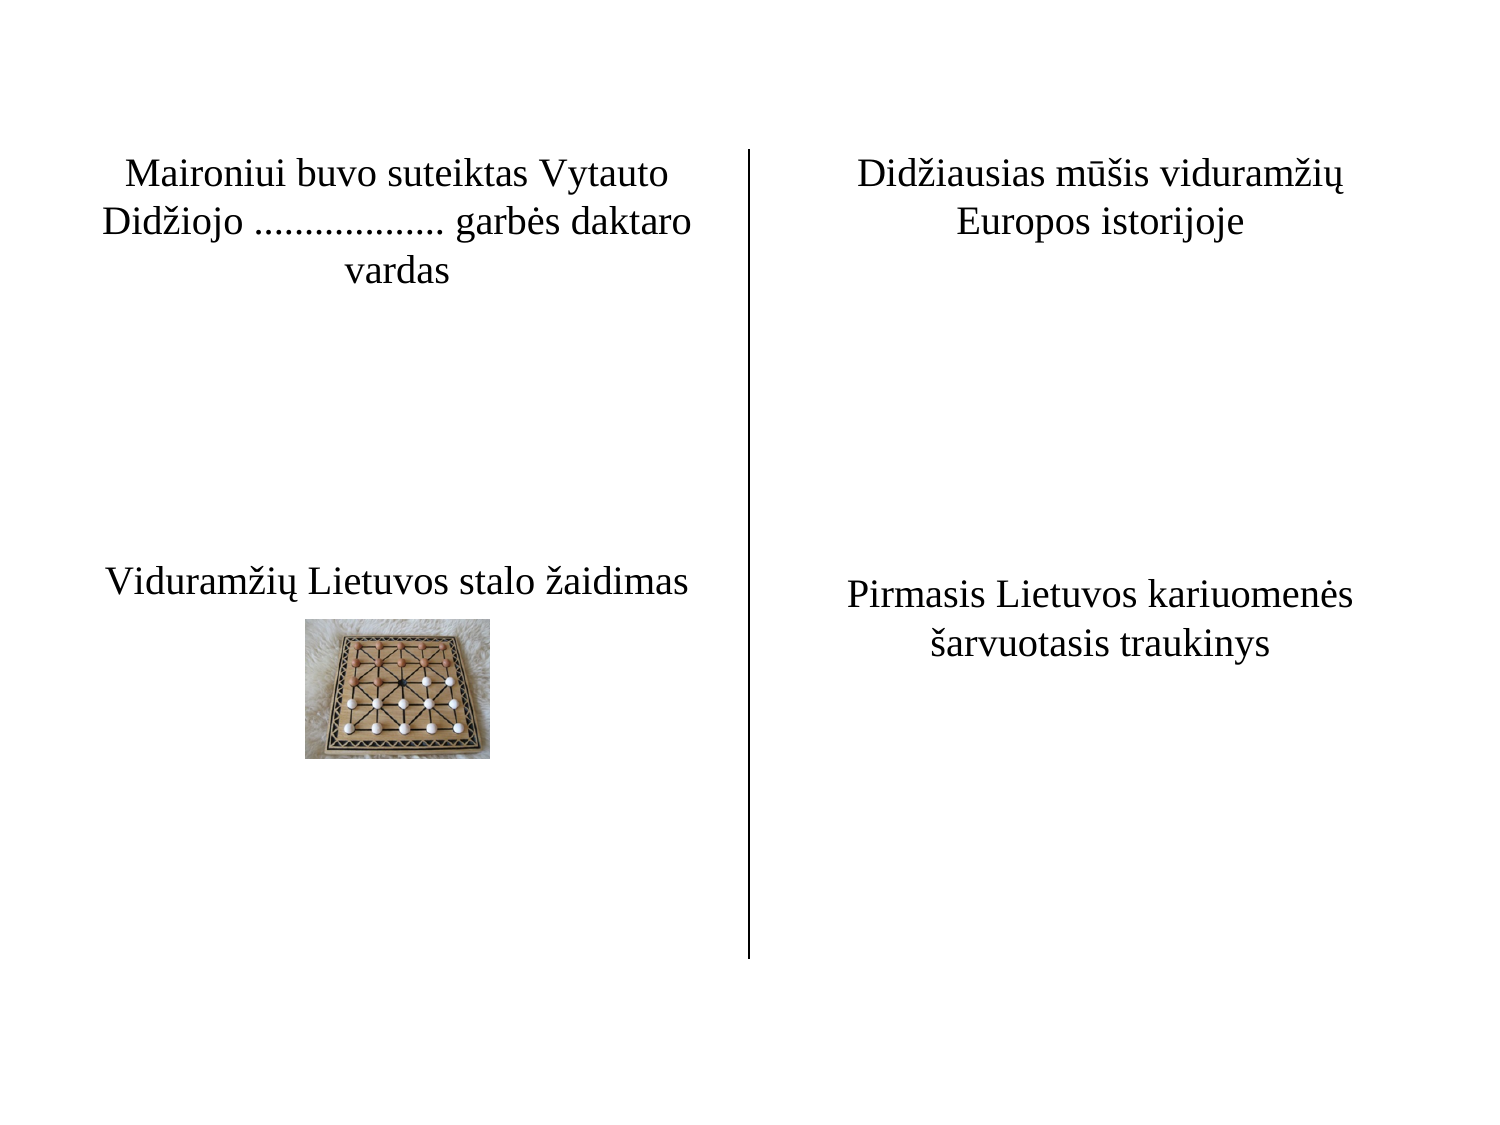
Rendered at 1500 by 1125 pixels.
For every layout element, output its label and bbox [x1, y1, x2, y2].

picture [100, 149, 1400, 962]
